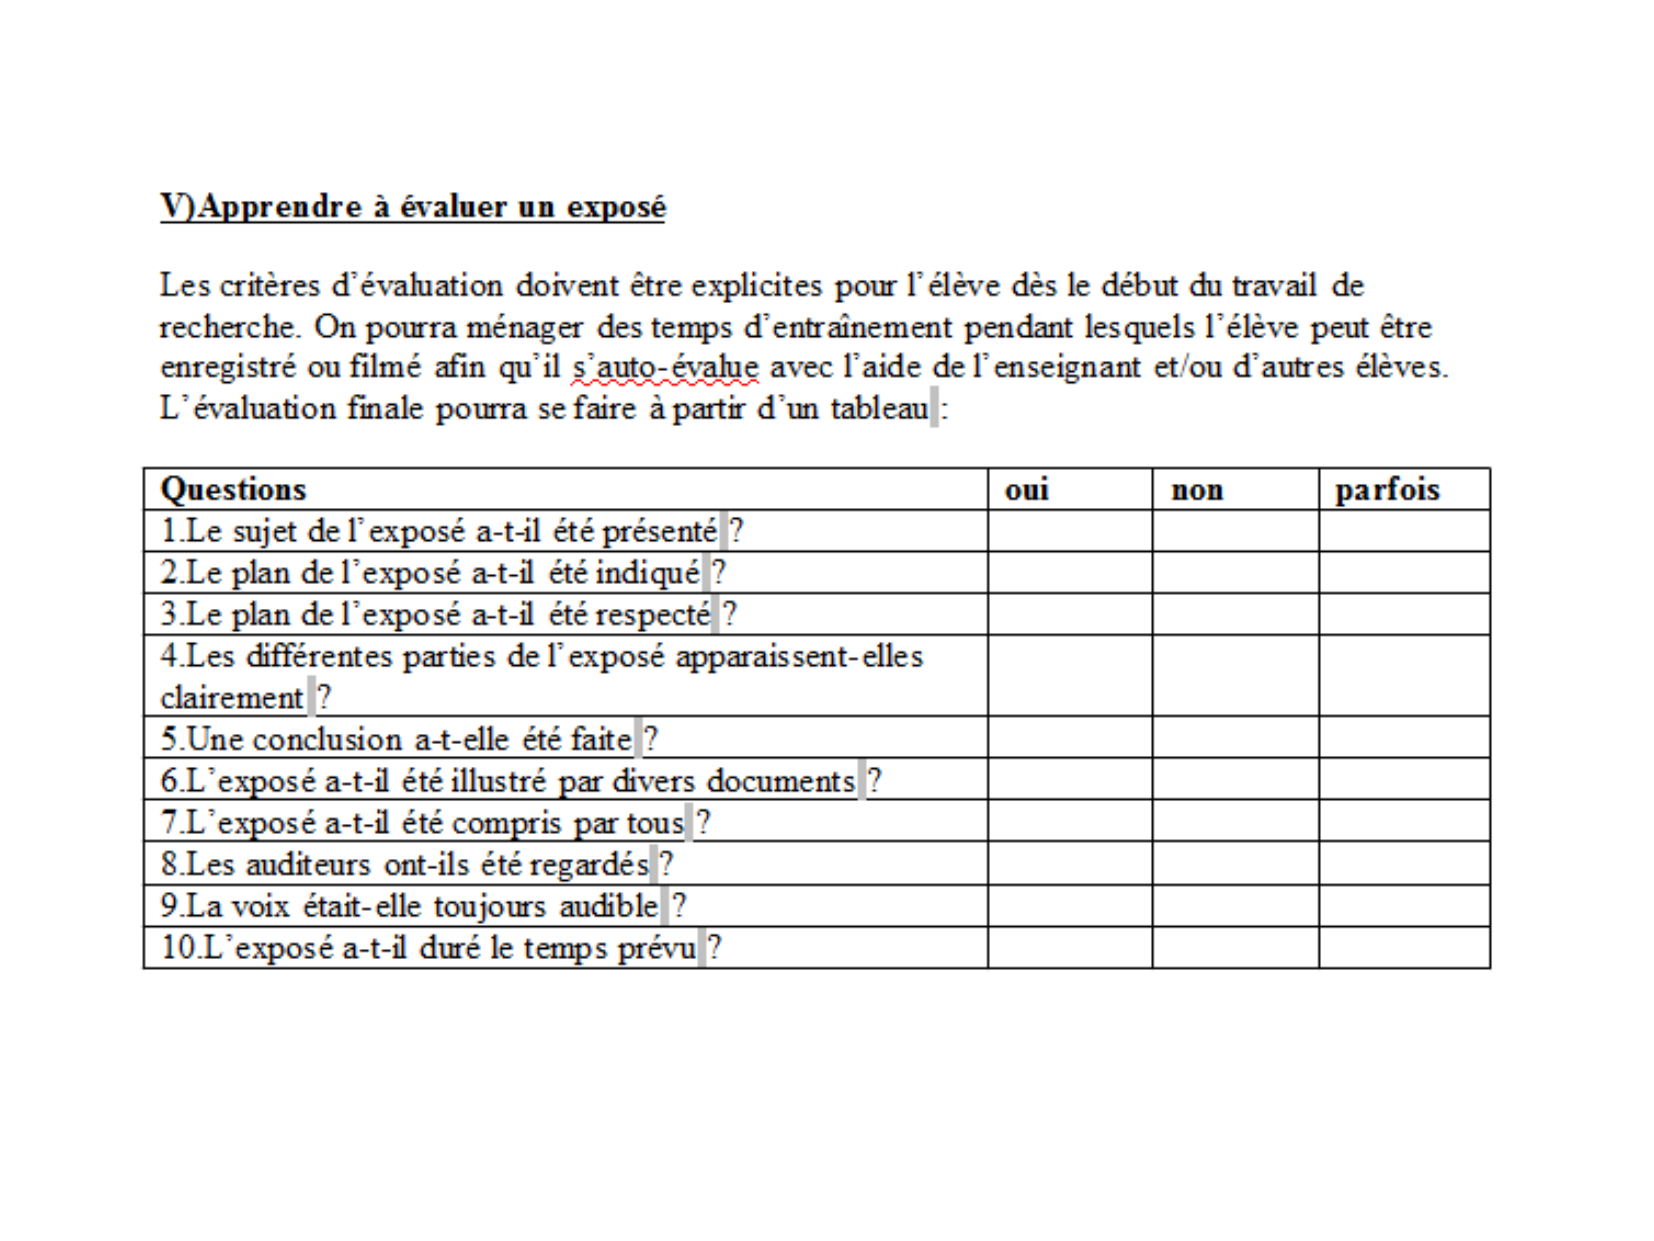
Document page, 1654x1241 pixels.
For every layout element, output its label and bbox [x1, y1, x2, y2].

picture [82, 178, 1571, 1027]
